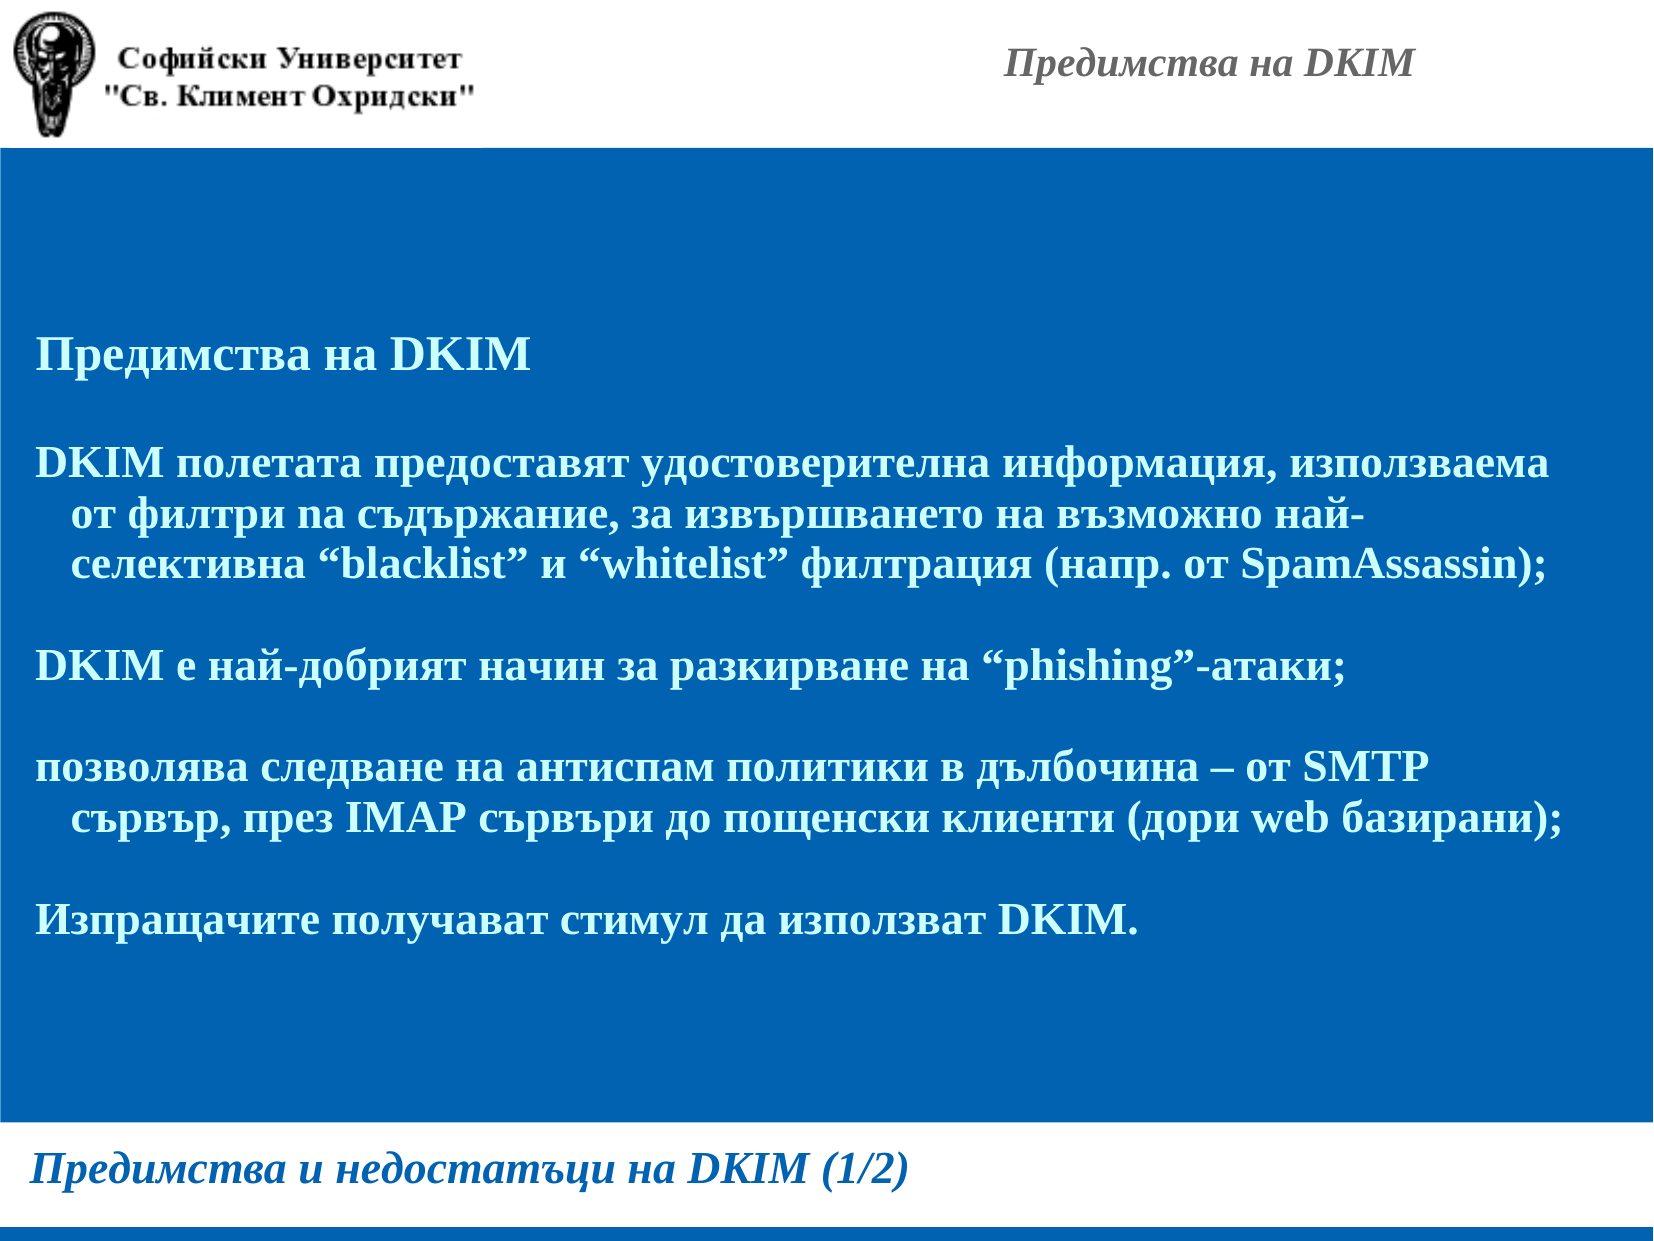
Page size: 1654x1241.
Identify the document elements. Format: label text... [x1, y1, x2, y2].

text_box Предимства и недостатъци на DKIM (1/2) [29, 1143, 931, 1211]
title Предимства на DKIM [768, 3, 1652, 122]
picture [10, 0, 482, 148]
text_box Предимства на DKIM DKIM полетата предоставят удостоверителна информация, използваема от филтри nа съдържание, за извършването на възможно най-селективна “blacklist” и “whitelist” филтрация (напр. от SpamAssassin); DKIM е най-добрият начин за разкирване на “phishing”-атаки; позволява следване на антиспам политики в дълбочина – от SMTP сървър, през IMAP сървъри до пощенски клиенти (дори web базирани); Изпращачите получават стимул да използват DKIM. [0, 147, 1653, 1123]
